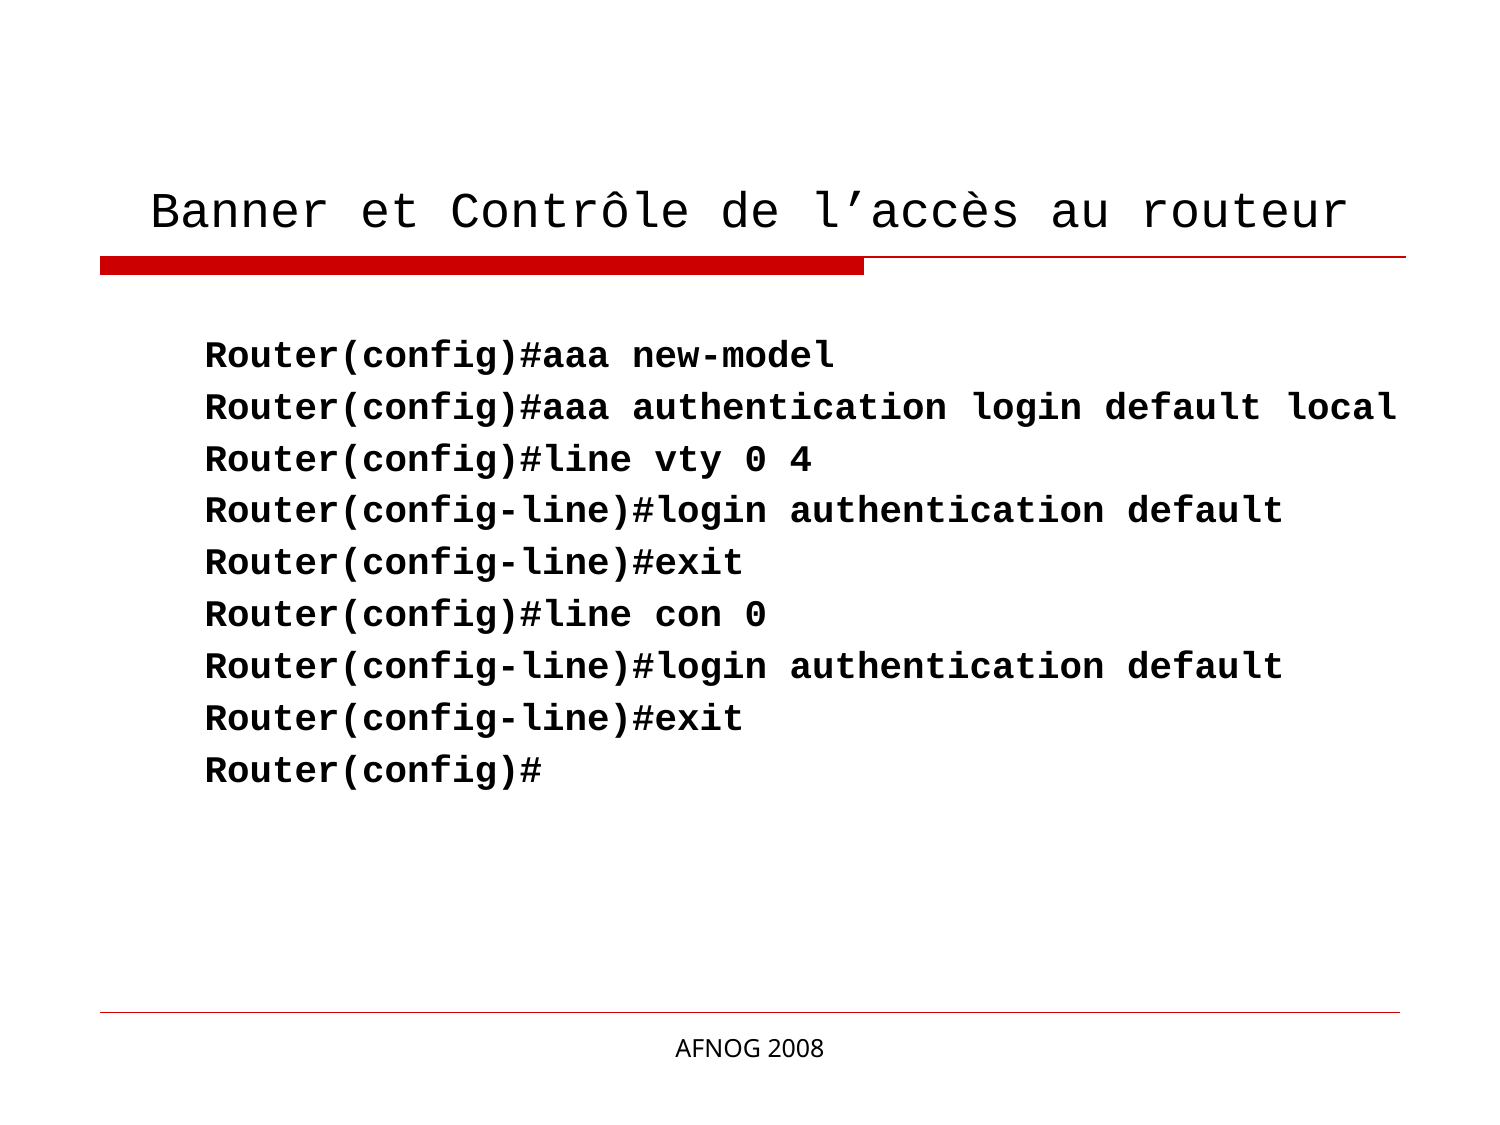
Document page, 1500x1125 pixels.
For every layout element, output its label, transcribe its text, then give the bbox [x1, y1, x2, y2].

list Router(config)#aaa new-model Router(config)#aaa authentication login default local Router(config)#line vty 0 4 Router(config-line)#login authentication default Router(config-line)#exit Router(config)#line con 0 Router(config-line)#login authentication default Router(config-line)#exit Router(config)# [112, 262, 1459, 1006]
title Banner et Contrôle de l’accès au routeur [94, 49, 1407, 250]
text_box AFNOG 2008 [512, 1024, 988, 1103]
